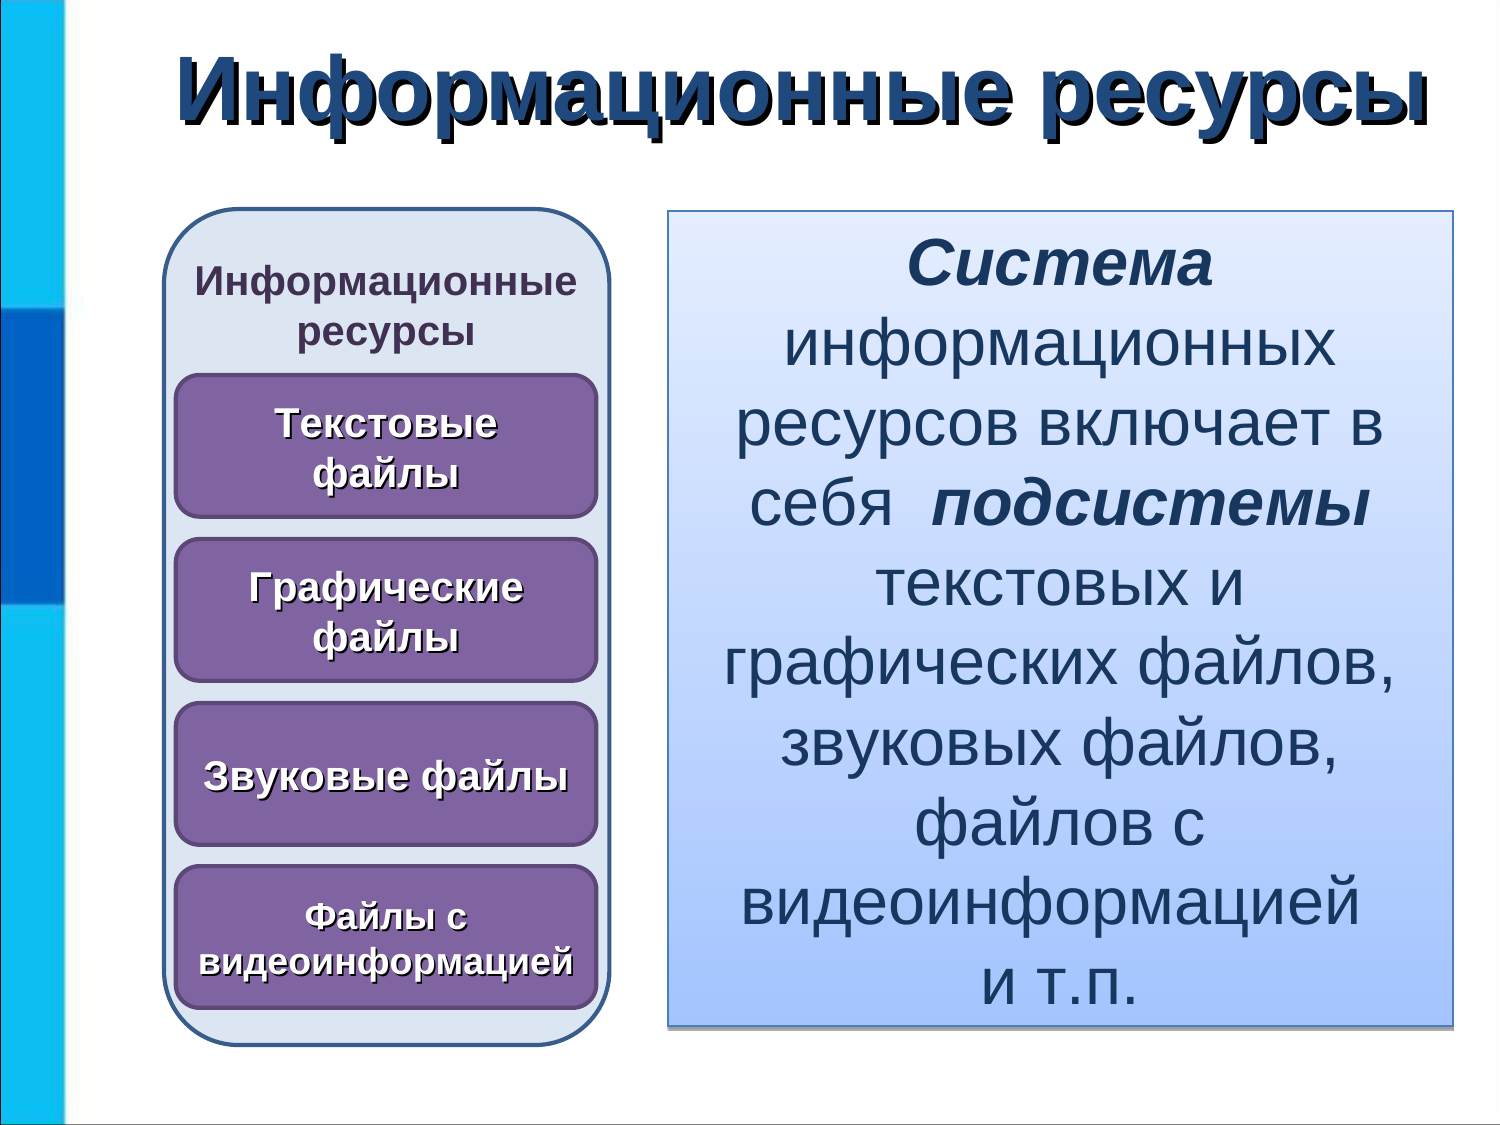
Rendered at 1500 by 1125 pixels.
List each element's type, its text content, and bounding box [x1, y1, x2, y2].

text_box Информационные ресурсы [175, 246, 597, 362]
picture [0, 0, 1500, 1125]
text_box Текстовые файлы [175, 374, 597, 517]
title Информационные ресурсы [105, 0, 1500, 169]
text_box Файлы с видеоинформацией [175, 866, 597, 1008]
text_box [163, 209, 610, 1046]
text_box Звуковые файлы [175, 703, 597, 845]
text_box Графические файлы [175, 538, 597, 681]
text_box Система информационных ресурсов включает в себя подсистемы текстовых и графических файлов, звуковых файлов, файлов с видеоинформацией и т.п. [667, 210, 1454, 1026]
